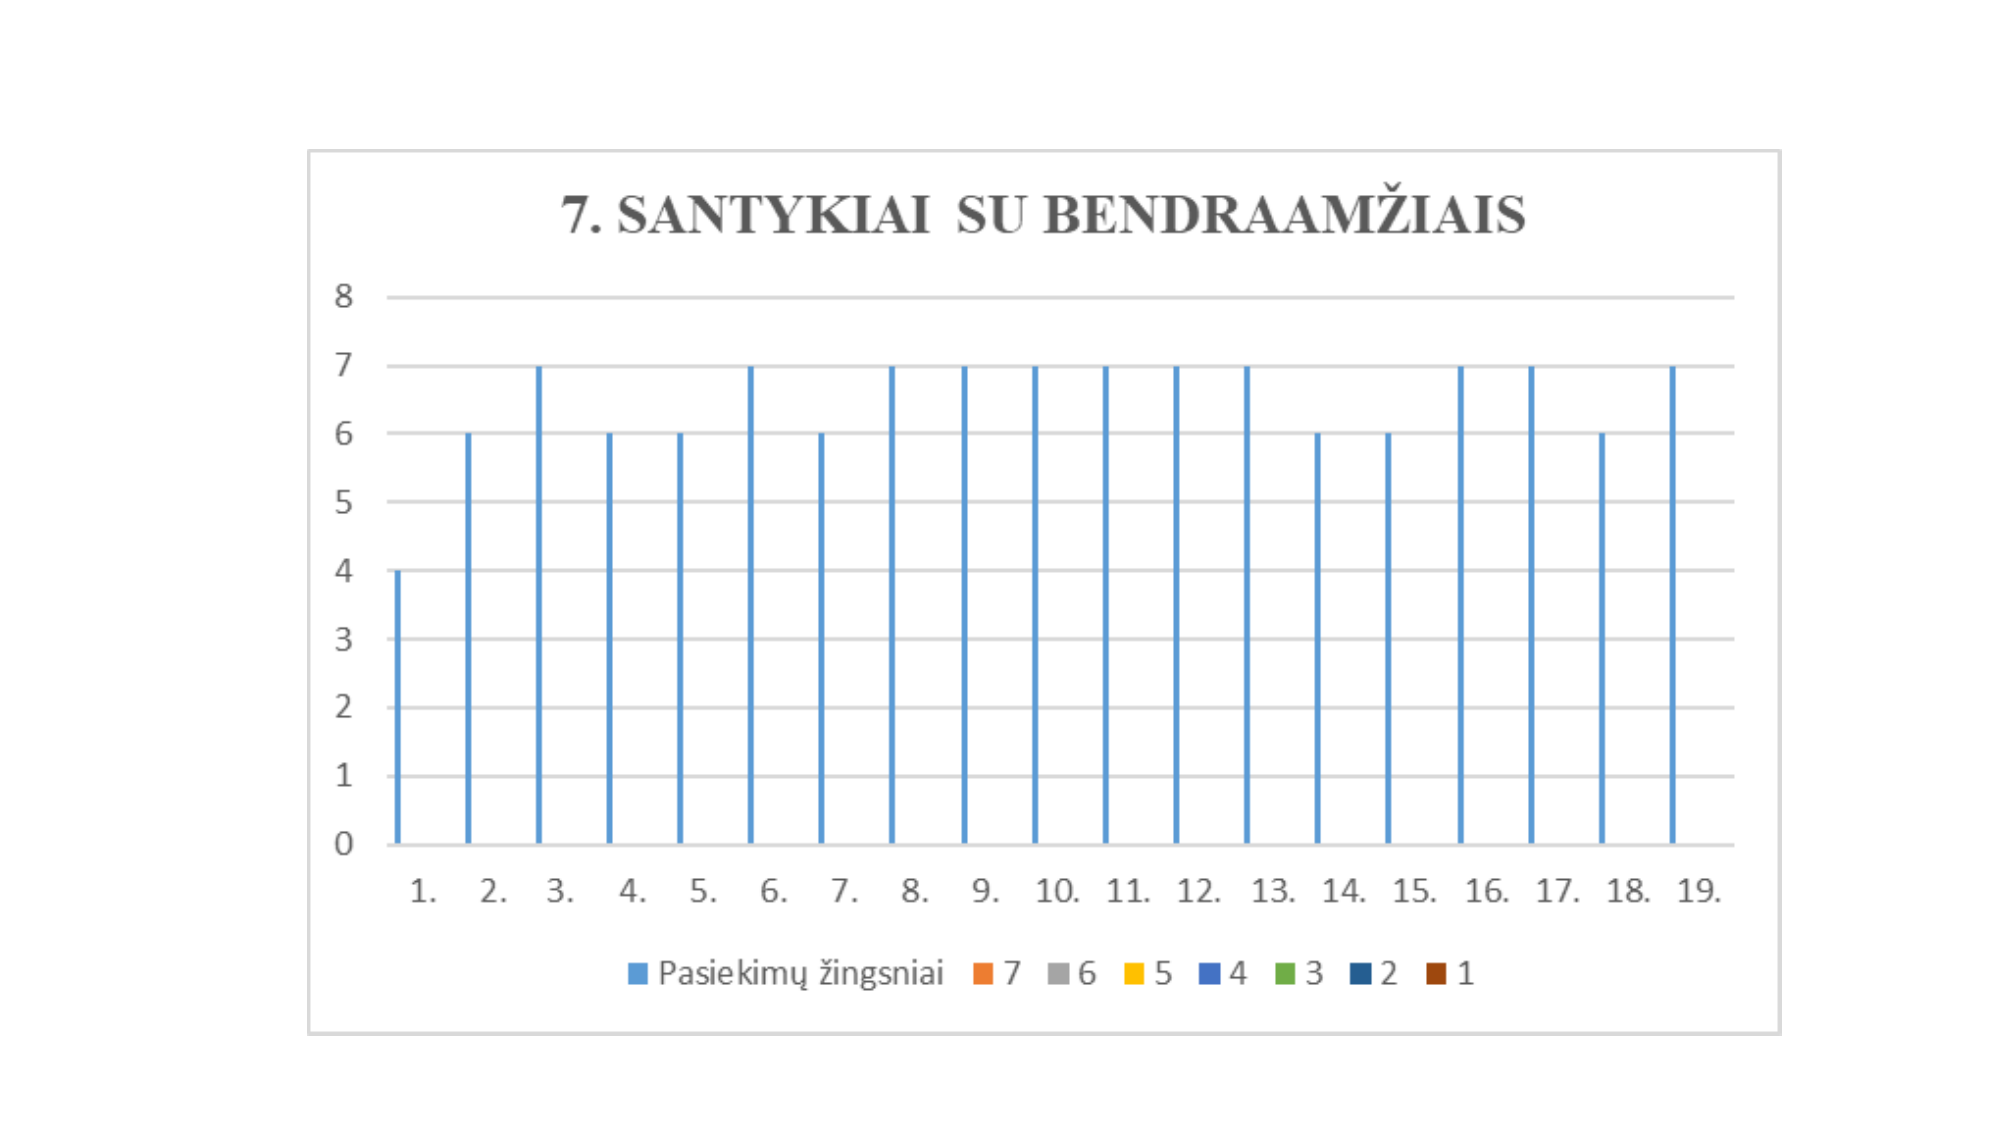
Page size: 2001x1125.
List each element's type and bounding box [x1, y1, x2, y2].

picture [307, 149, 1782, 1036]
